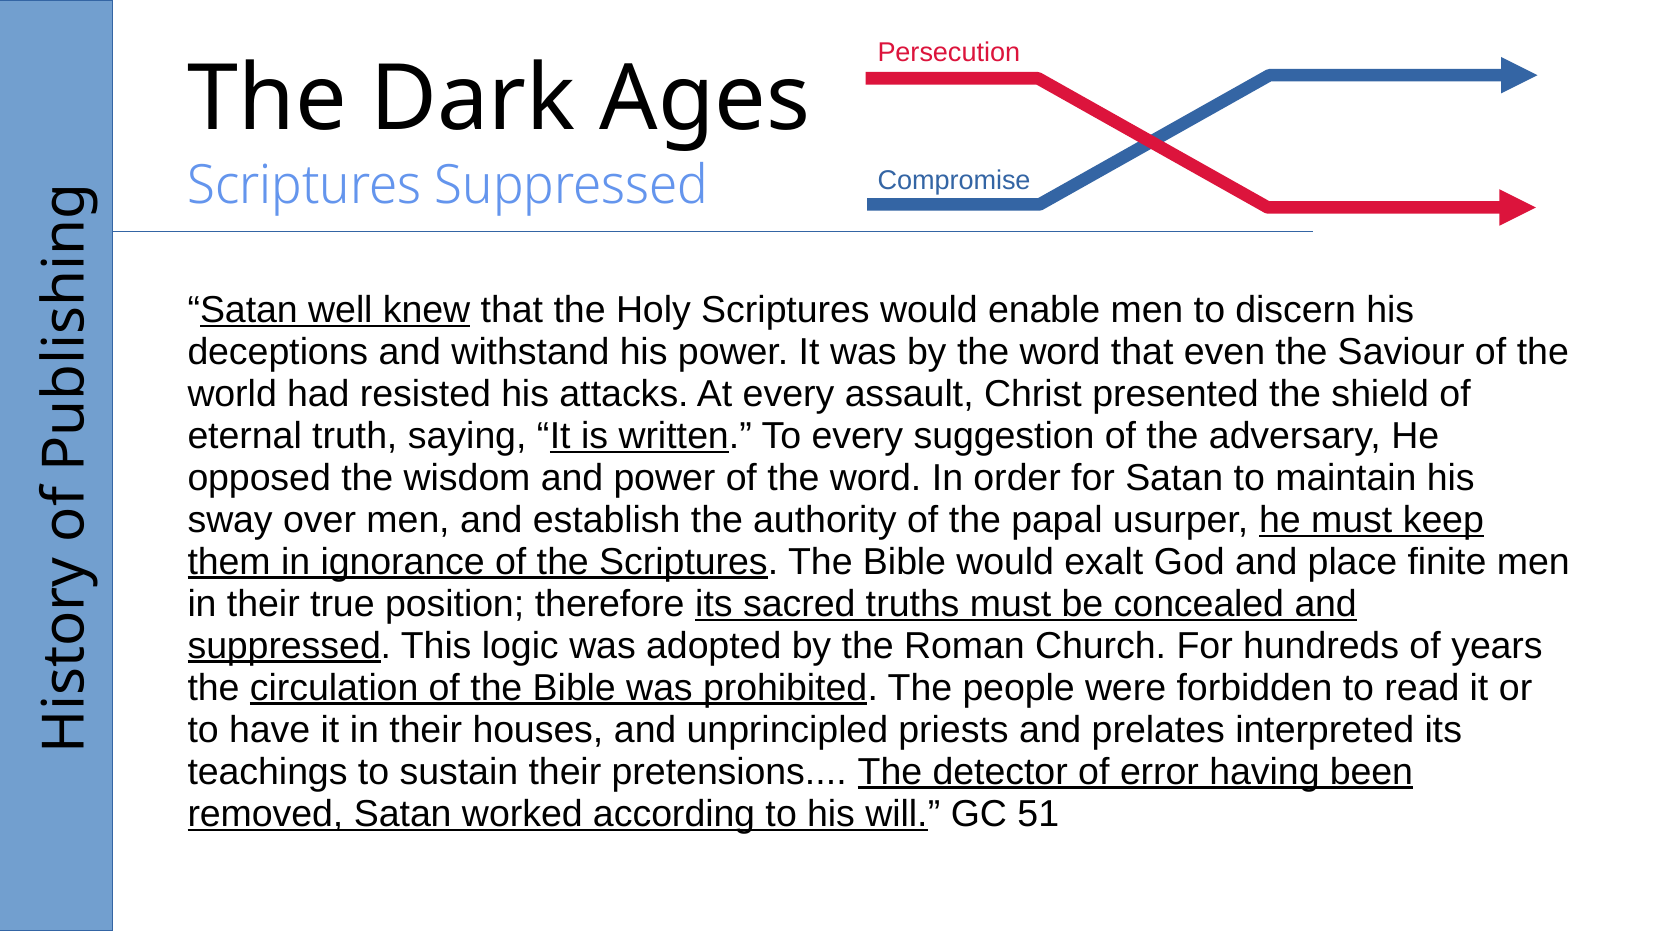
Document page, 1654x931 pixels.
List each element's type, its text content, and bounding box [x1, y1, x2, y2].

text_box Compromise [862, 157, 1102, 234]
title Scriptures Suppressed [187, 125, 1136, 231]
text_box History of Publishing [13, 37, 105, 901]
title The Dark Ages [1064, 33, 1571, 125]
title Scriptures Suppressed [187, 125, 1571, 239]
subtitle “Satan well knew that the Holy Scriptures would enable men to discern his deceptions and withstand his power. It was by the word that even the Saviour of the world had resisted his attacks. At every assault, Christ presented the shield of eternal truth, saying, “It is written.” To every suggestion of the adversary, He opposed the wisdom and power of the word. In order for Satan to maintain his sway over men, and establish the authority of the papal usurper, he must keep them in ignorance of the Scriptures. The Bible would exalt God and place finite men in their true position; therefore its sacred truths must be concealed and suppressed. This logic was adopted by the Roman Church. For hundreds of years the circulation of the Bible was prohibited. The people were forbidden to read it or to have it in their houses, and unprincipled priests and prelates interpreted its teachings to sustain their pretensions.... The detector of error having been removed, Satan worked according to his will.” GC 51 [187, 288, 1571, 877]
text_box Persecution [862, 29, 1064, 105]
text_box [0, 0, 113, 931]
title The Dark Ages [187, 33, 1106, 125]
